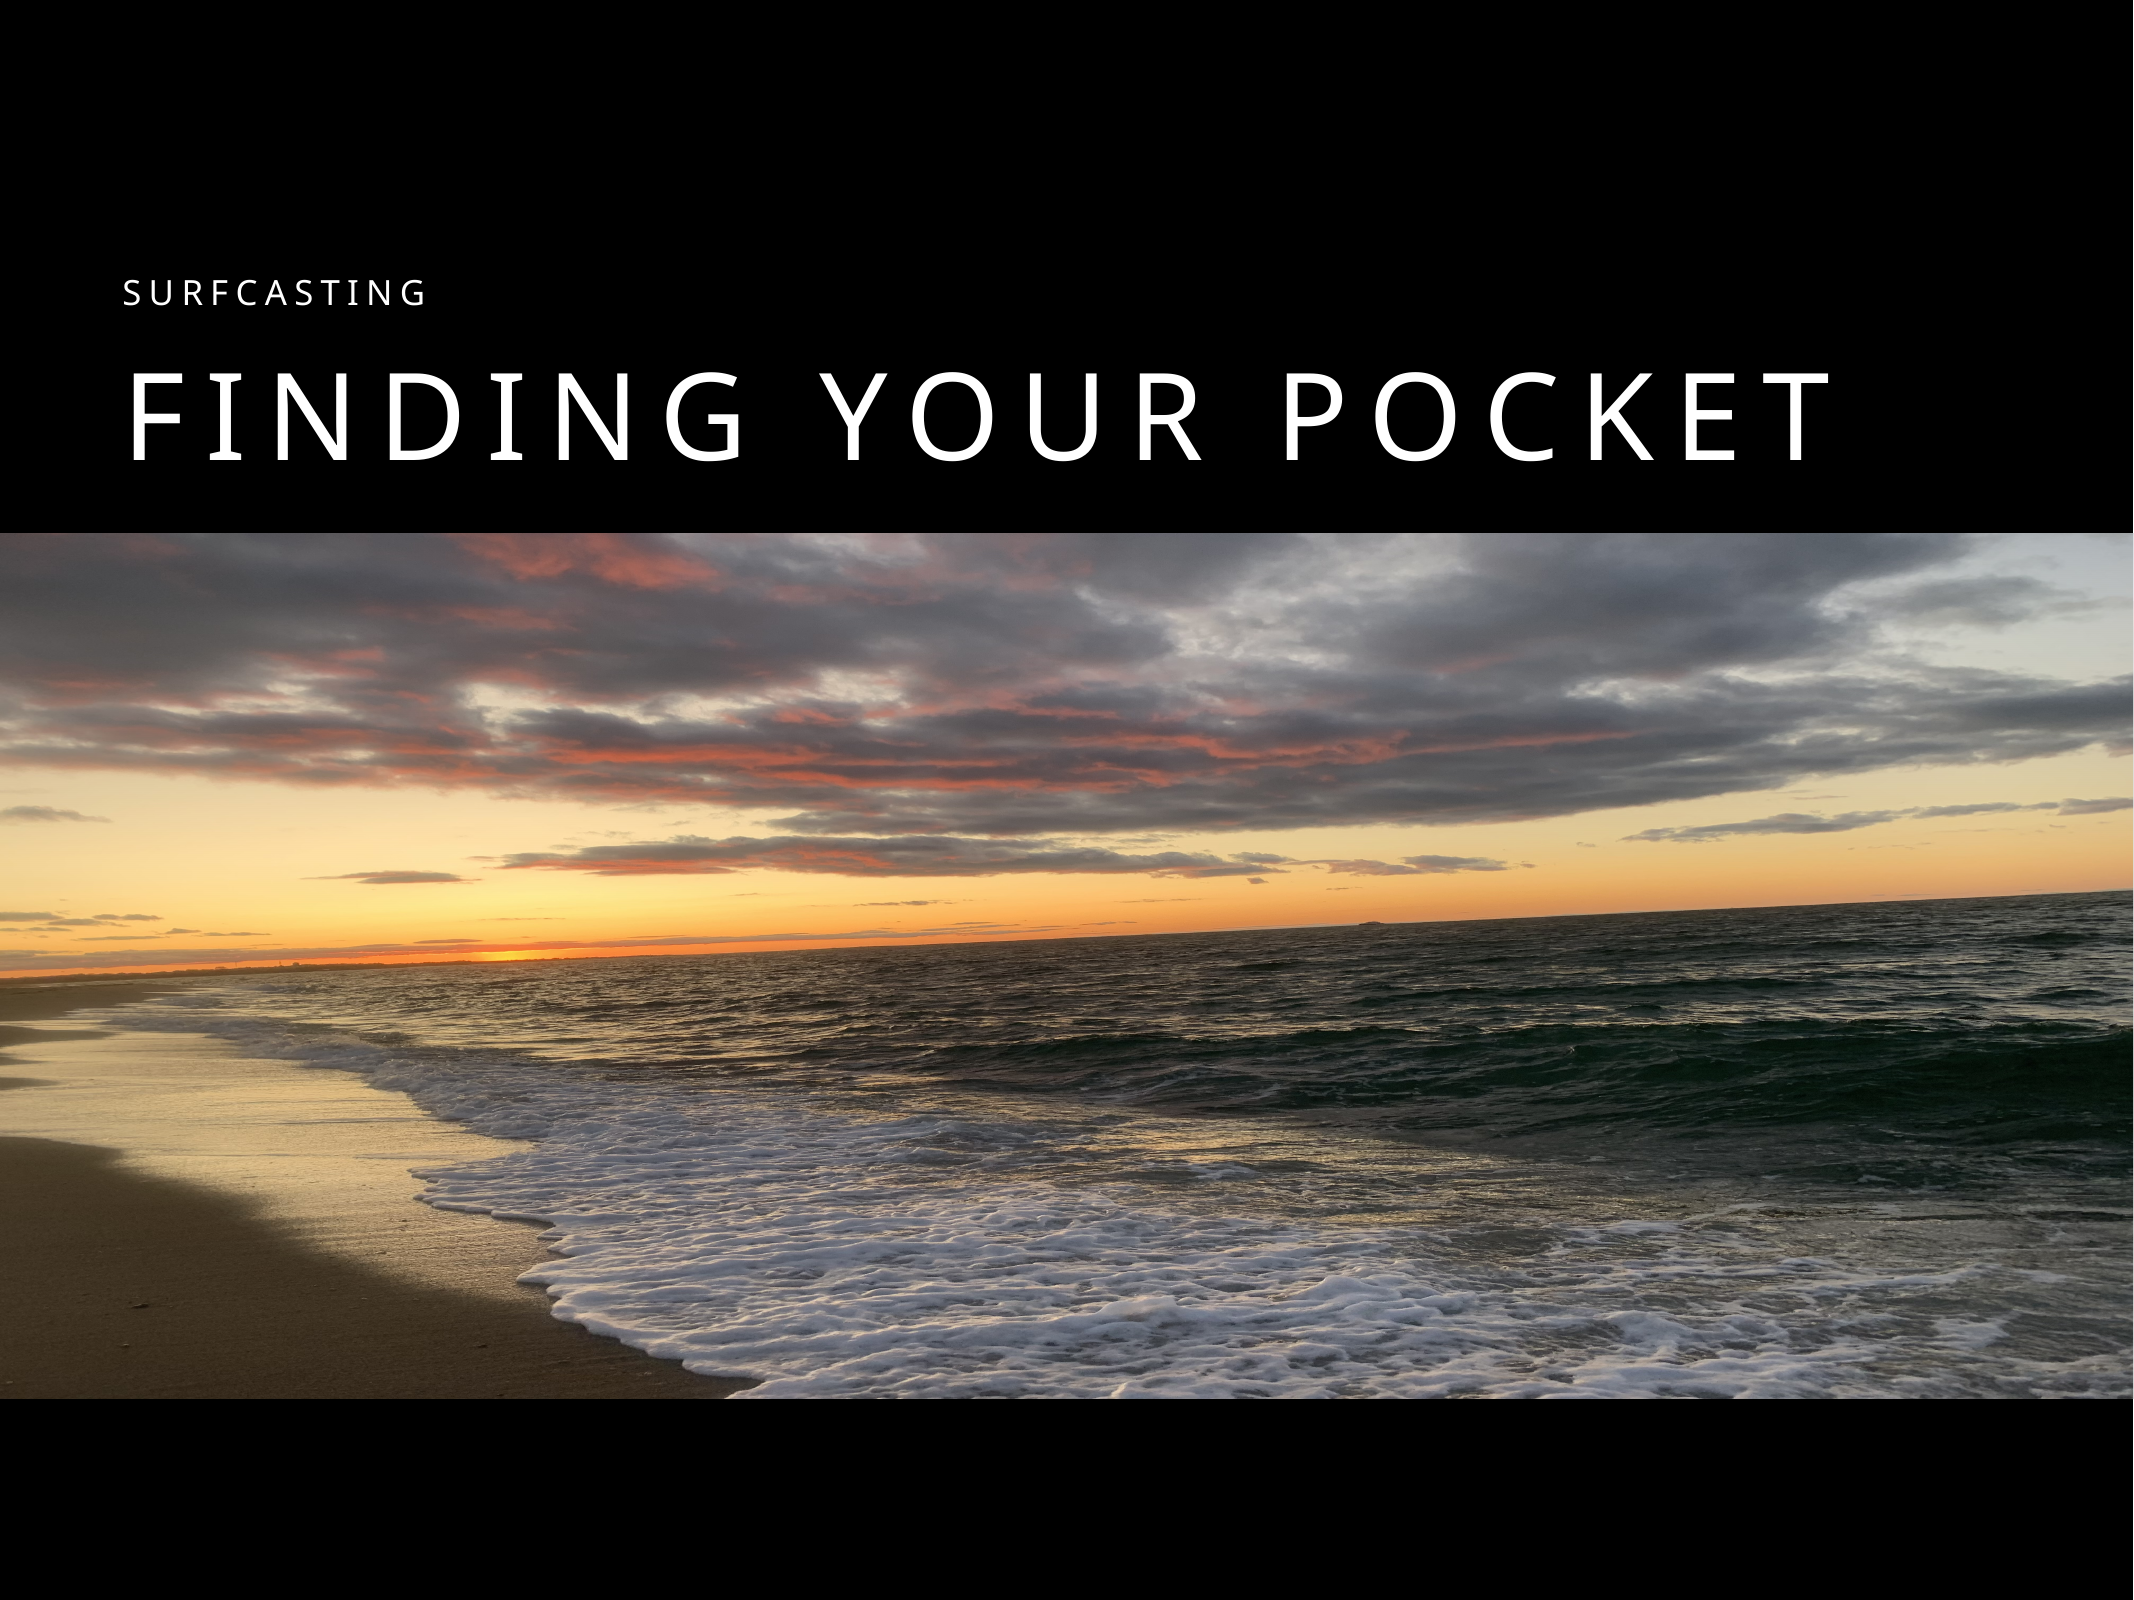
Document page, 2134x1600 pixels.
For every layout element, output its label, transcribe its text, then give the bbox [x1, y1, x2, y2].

picture [0, 533, 2134, 1399]
text_box Surfcasting [107, 261, 2025, 324]
text_box Finding your pocket [107, 324, 2025, 504]
